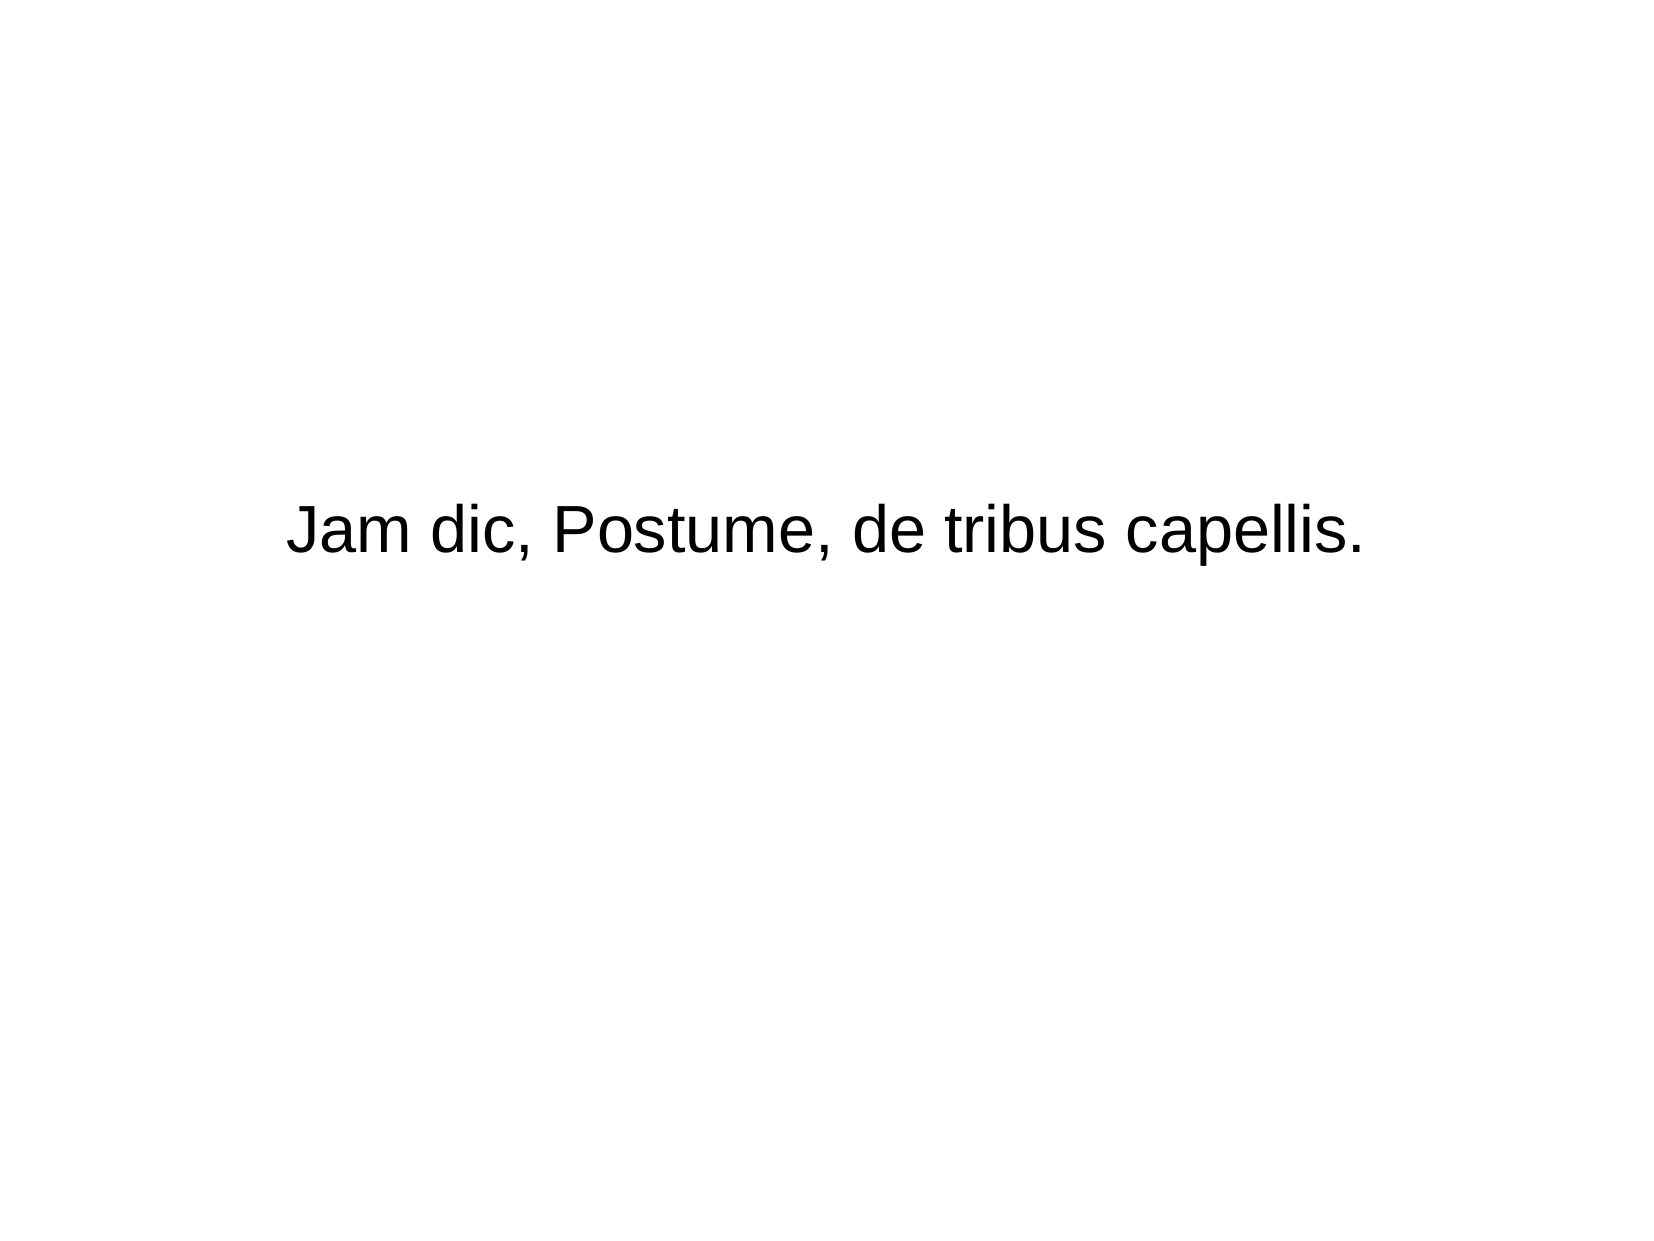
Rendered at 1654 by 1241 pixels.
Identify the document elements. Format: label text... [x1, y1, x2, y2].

subtitle Jam dic, Postume, de tribus capellis. [82, 49, 1571, 1010]
